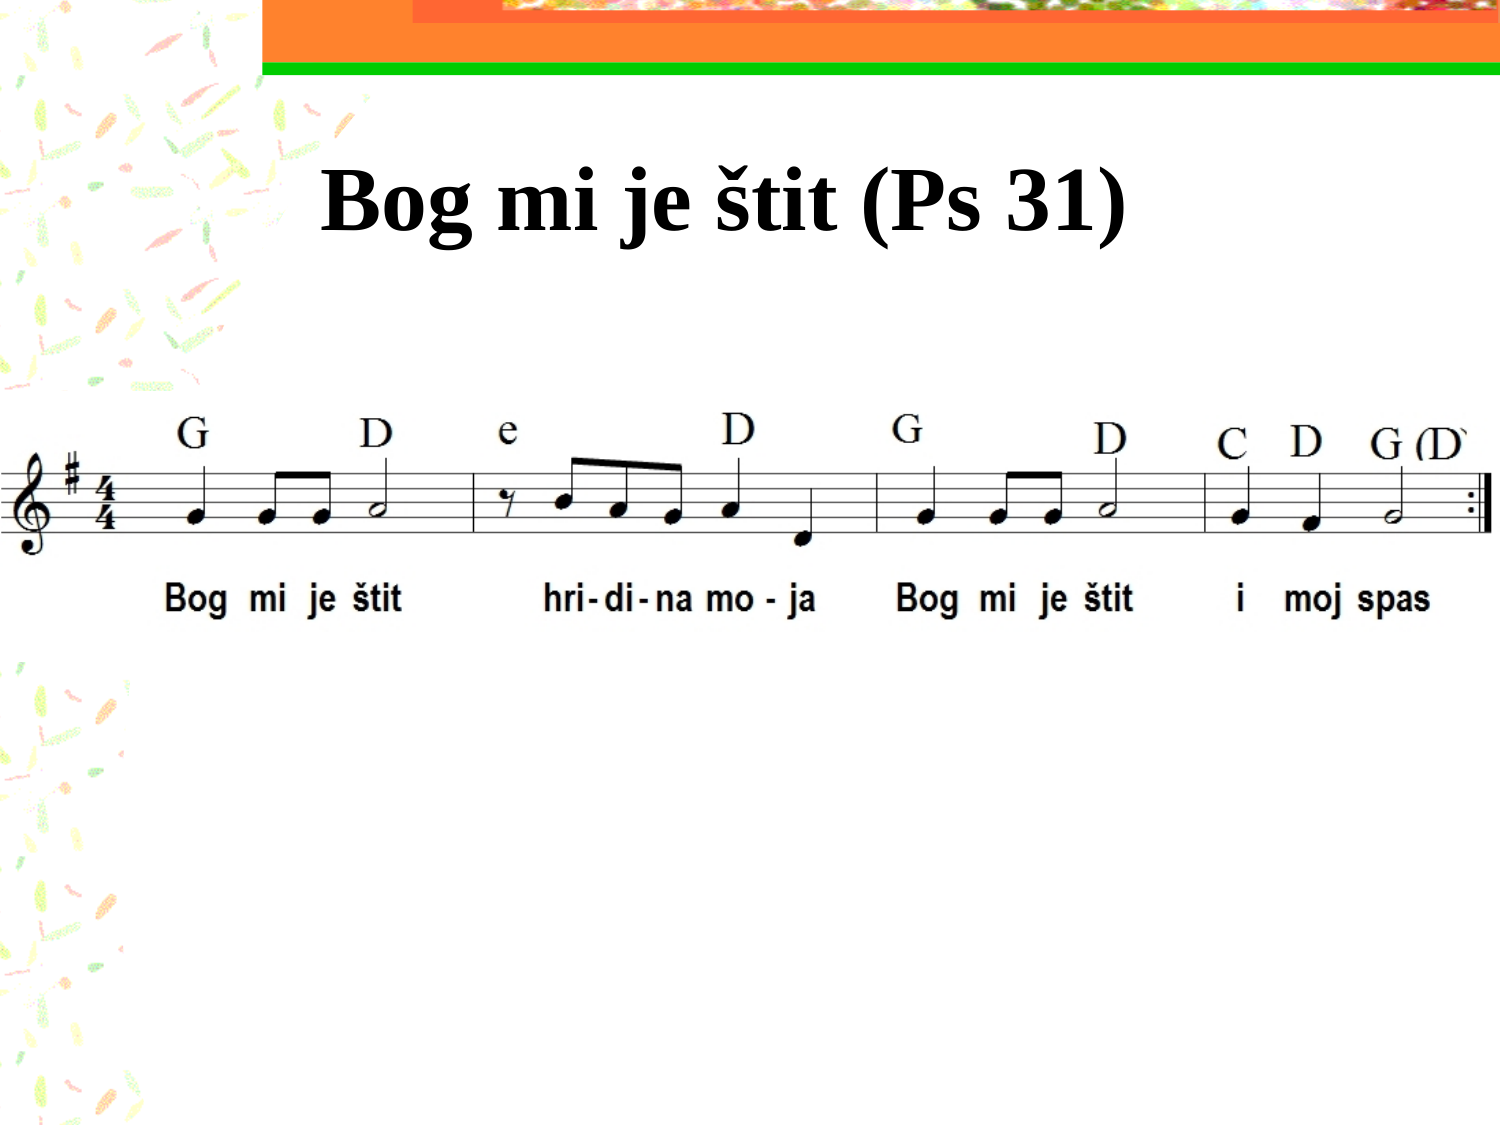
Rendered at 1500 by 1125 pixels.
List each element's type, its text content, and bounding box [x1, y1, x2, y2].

title Bog mi je štit (Ps 31) [87, 99, 1363, 288]
picture [412, 0, 1500, 23]
picture [0, 0, 1500, 1125]
